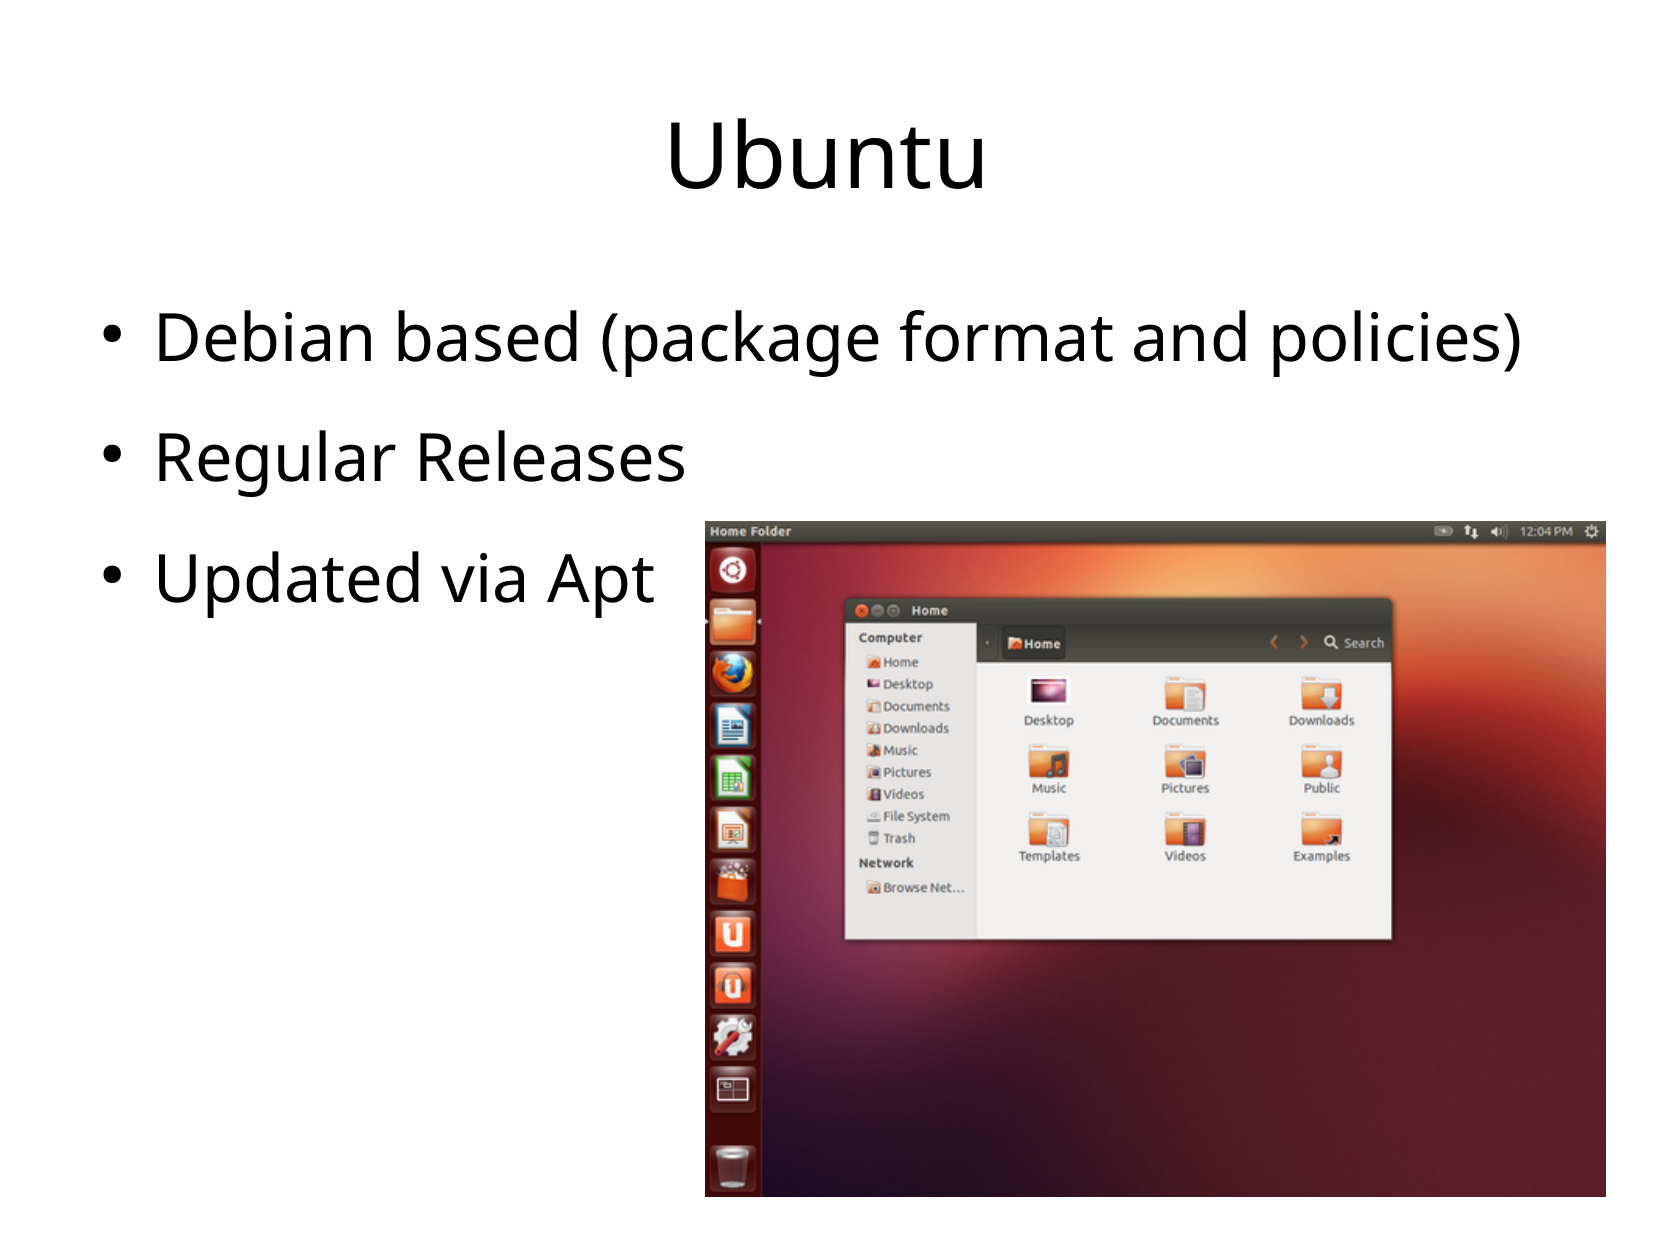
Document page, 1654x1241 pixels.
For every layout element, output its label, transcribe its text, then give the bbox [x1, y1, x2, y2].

list Debian based (package format and policies) Regular Releases Updated via Apt [82, 290, 1571, 1010]
picture [705, 521, 1606, 1197]
title Ubuntu [82, 49, 1571, 257]
